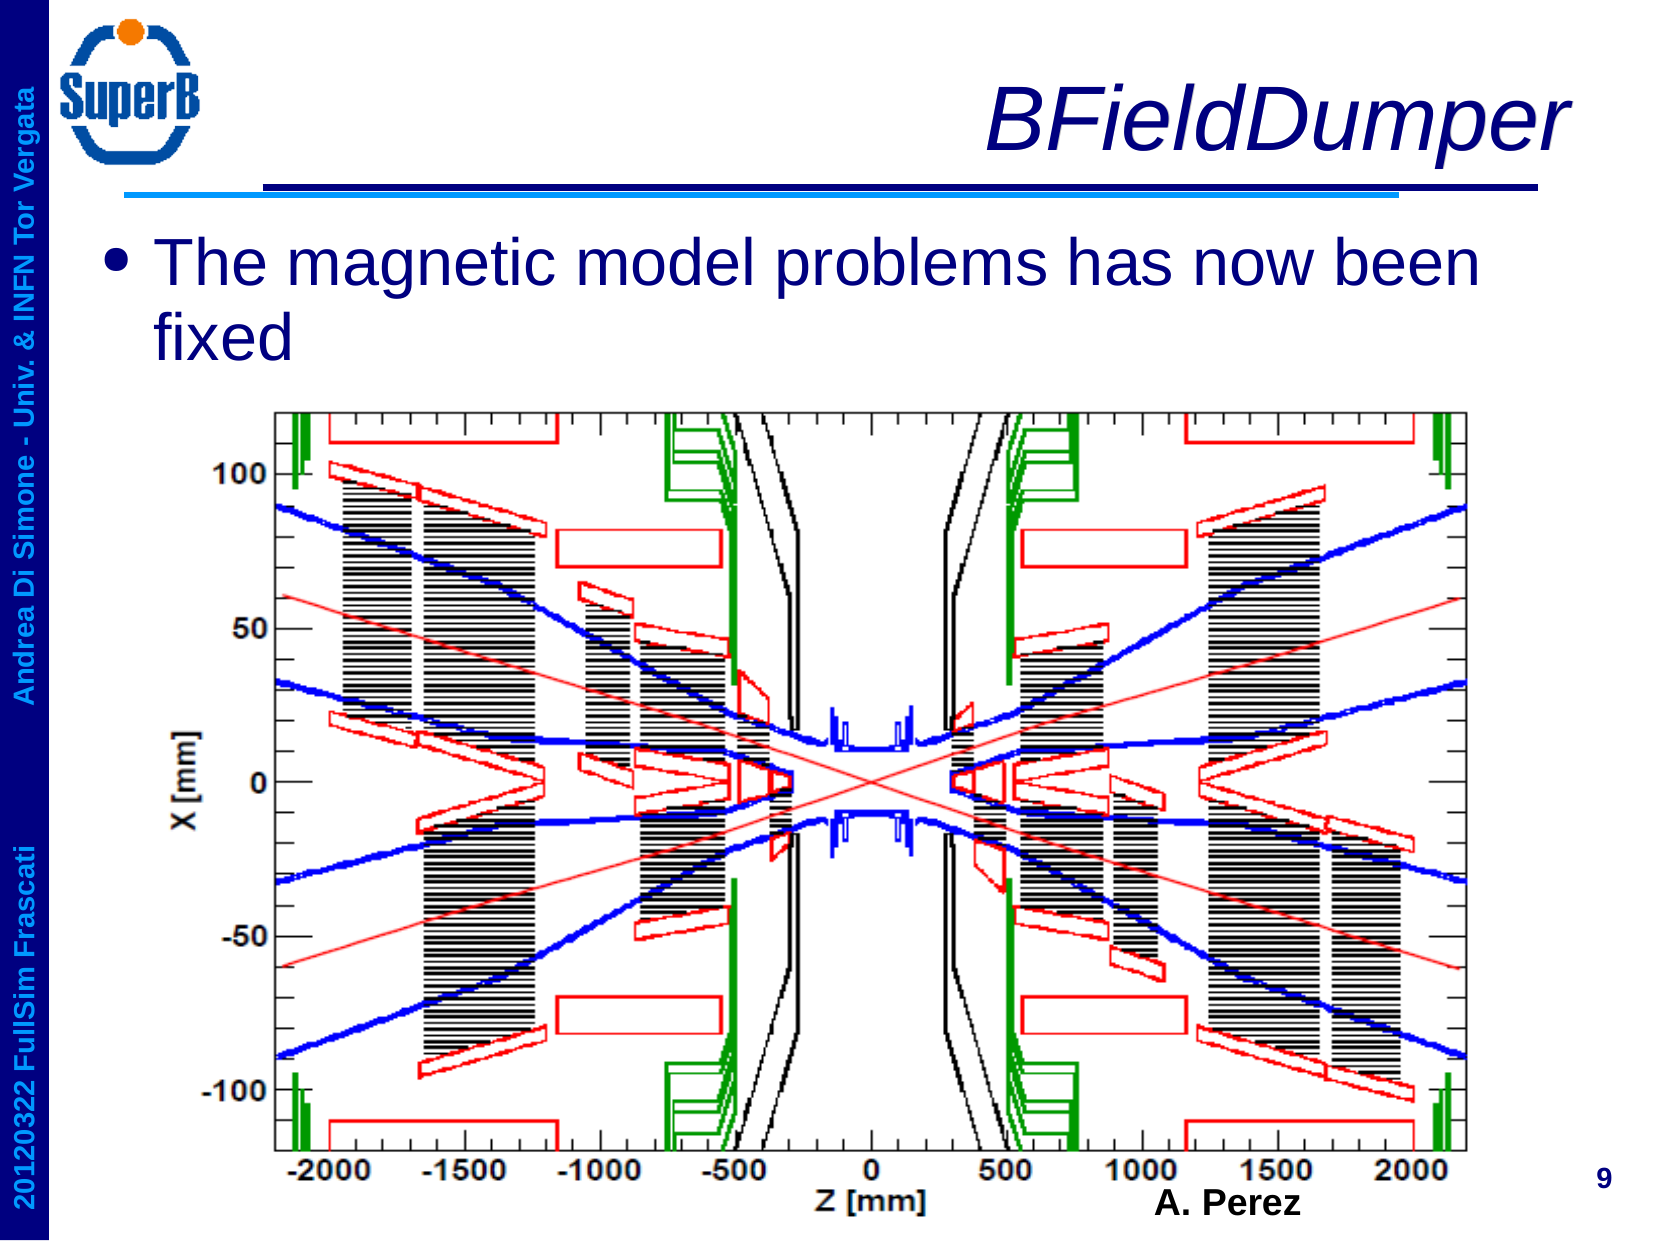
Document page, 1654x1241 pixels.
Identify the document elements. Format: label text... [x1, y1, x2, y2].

list The magnetic model problems has now been fixed [82, 225, 1571, 1044]
picture [51, 16, 208, 170]
text_box A. Perez [1139, 1174, 1316, 1232]
title BFieldDumper [82, 49, 1571, 188]
picture [131, 398, 1482, 1224]
